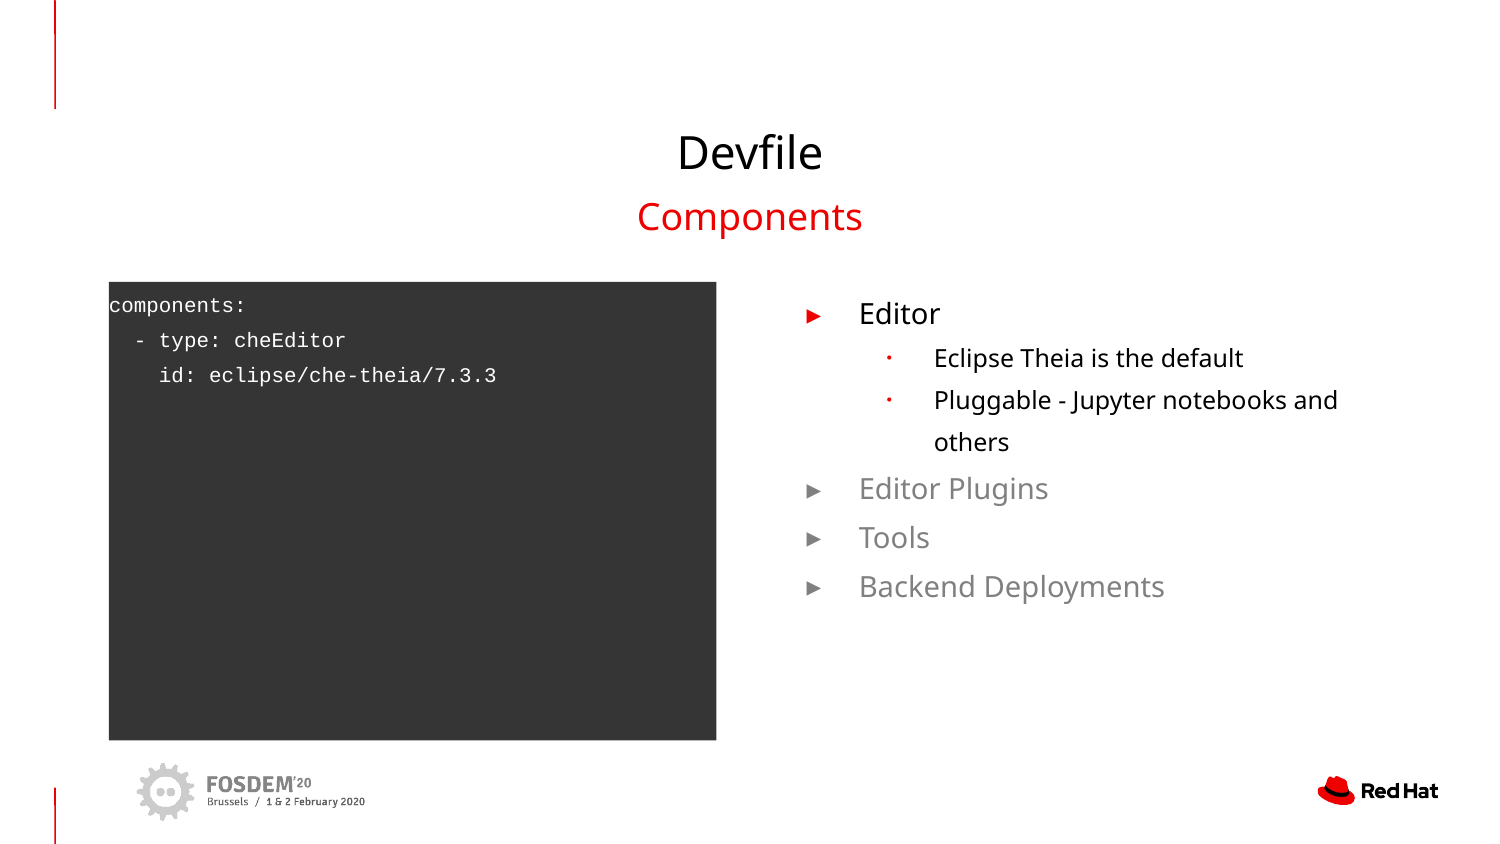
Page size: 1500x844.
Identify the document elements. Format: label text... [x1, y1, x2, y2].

list components: - type: cheEditor id: eclipse/che-theia/7.3.3 [108, 281, 717, 741]
subtitle Components [108, 175, 1392, 263]
list Editor Eclipse Theia is the default Pluggable - Jupyter notebooks and others Editor Plugins Tools Backend Deployments [783, 281, 1392, 741]
title Devfile [108, 107, 1392, 175]
picture [1317, 776, 1438, 805]
picture [124, 758, 371, 825]
